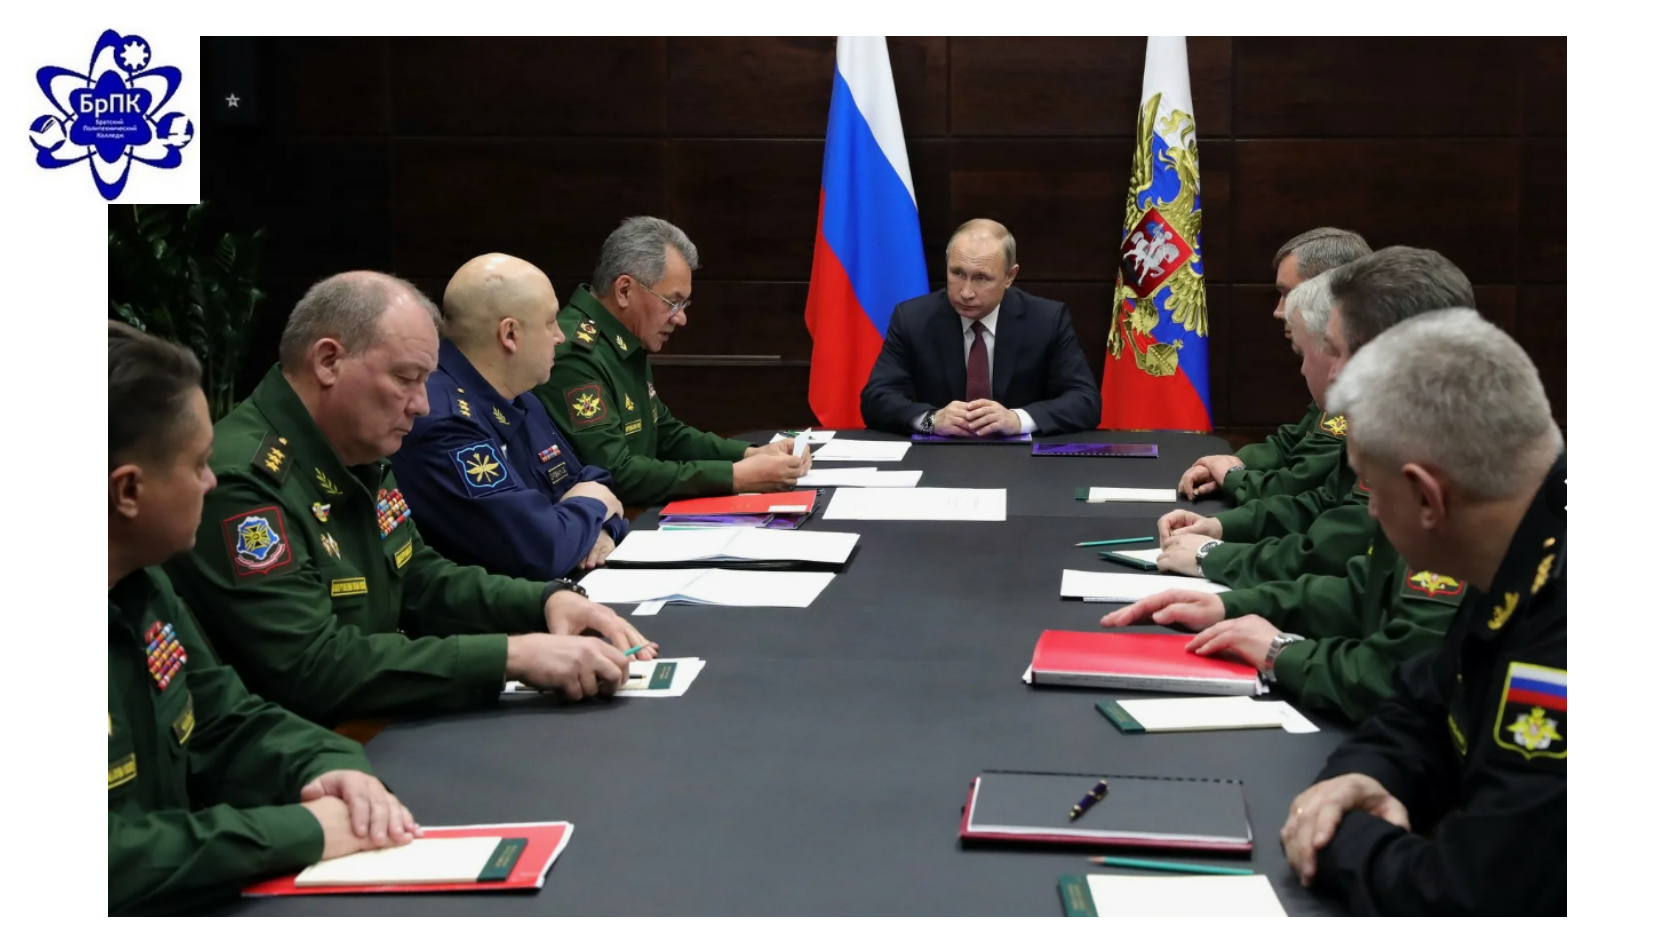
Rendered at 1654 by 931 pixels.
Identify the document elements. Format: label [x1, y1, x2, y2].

picture [23, 26, 1567, 917]
